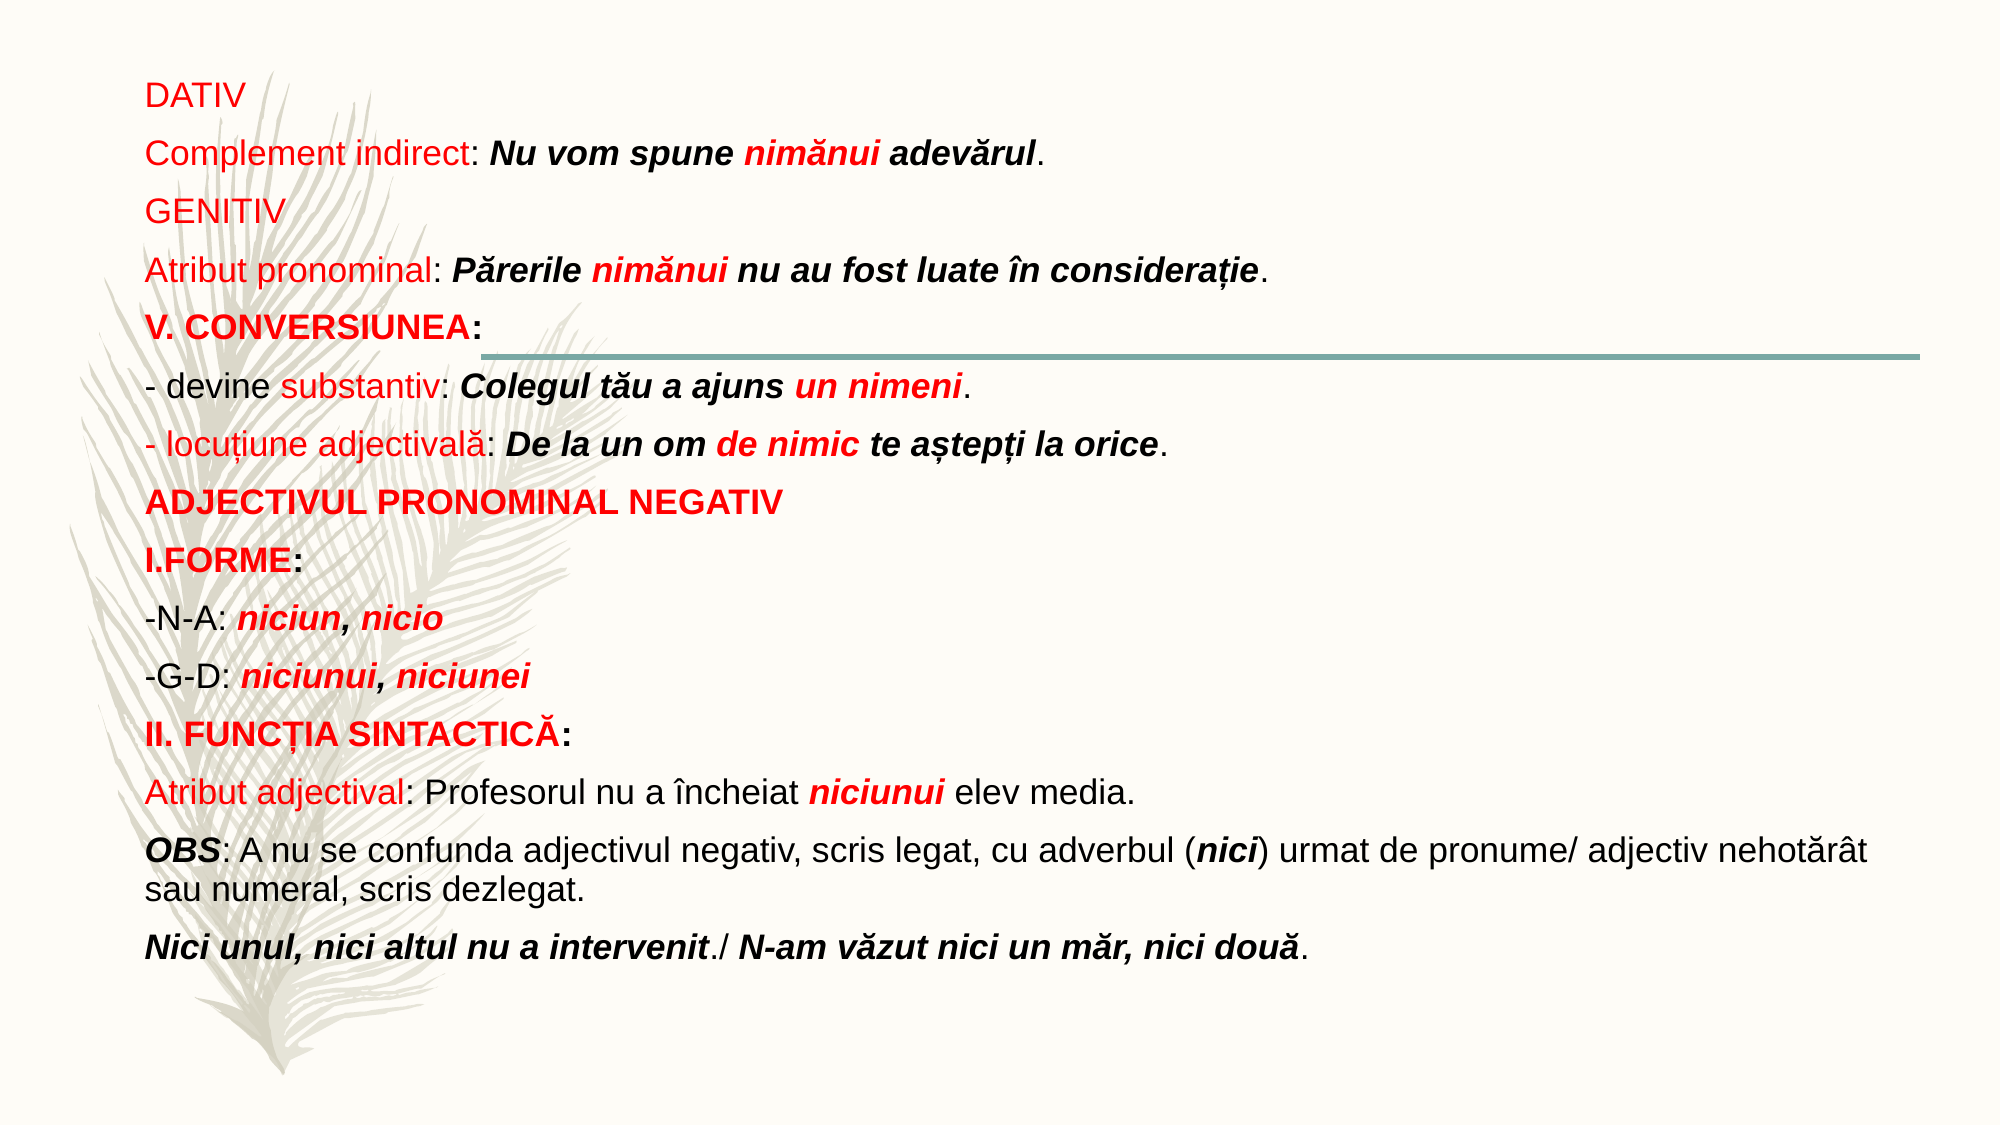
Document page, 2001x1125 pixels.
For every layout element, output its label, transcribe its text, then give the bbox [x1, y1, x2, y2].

list DATIV Complement indirect: Nu vom spune nimănui adevărul. GENITIV Atribut pronominal: Părerile nimănui nu au fost luate în considerație. V. CONVERSIUNEA: - devine substantiv: Colegul tău a ajuns un nimeni. - locuțiune adjectivală: De la un om de nimic te aștepți la orice. ADJECTIVUL PRONOMINAL NEGATIV I.FORME: -N-A: niciun, nicio -G-D: niciunui, niciunei II. FUNCȚIA SINTACTICĂ: Atribut adjectival: Profesorul nu a încheiat niciunui elev media. OBS: A nu se confunda adjectivul negativ, scris legat, cu adverbul (nici) urmat de pronume/ adjectiv nehotărât sau numeral, scris dezlegat. Nici unul, nici altul nu a intervenit./ N-am văzut nici un măr, nici două. [129, 69, 1920, 999]
